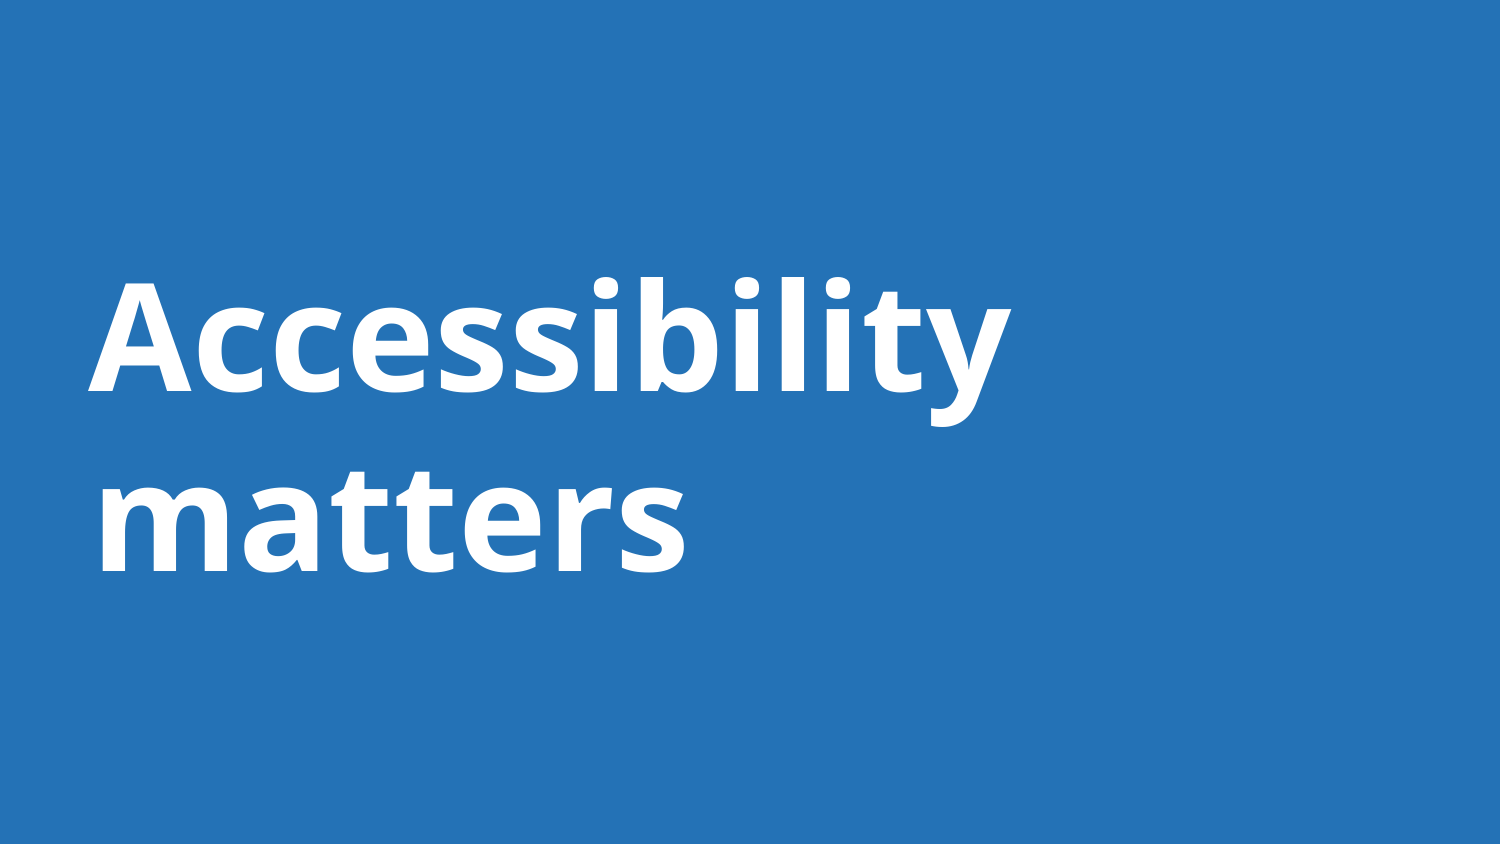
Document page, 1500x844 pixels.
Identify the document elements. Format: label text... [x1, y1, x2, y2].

title Accessibility matters [83, 0, 1417, 844]
